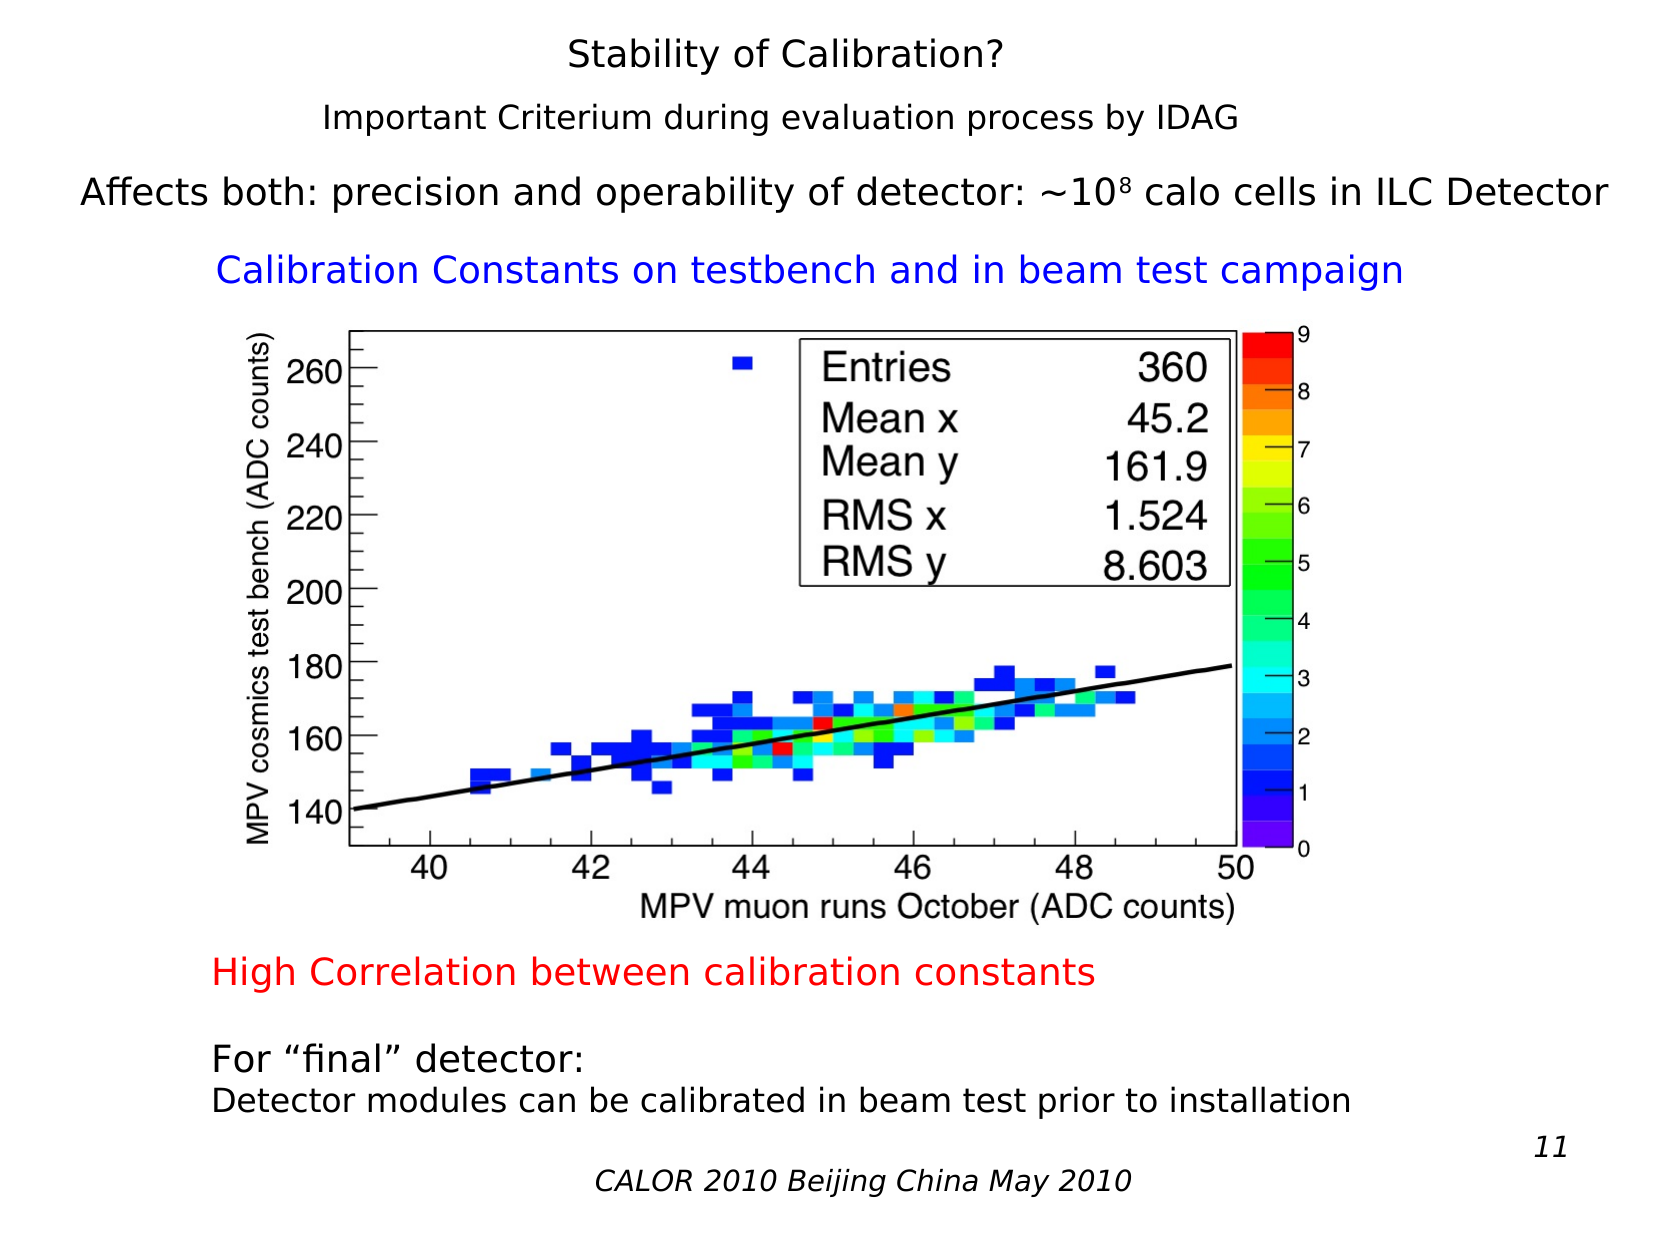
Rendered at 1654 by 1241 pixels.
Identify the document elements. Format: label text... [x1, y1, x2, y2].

text_box Affects both: precision and operability of detector: ~108 calo cells in ILC Detector [65, 163, 1604, 224]
text_box High Correlation between calibration constants For “final” detector: Detector modules can be calibrated in beam test prior to installation [196, 943, 1347, 1128]
picture [216, 319, 1351, 943]
text_box Calibration Constants on testbench and in beam test campaign [200, 241, 1396, 300]
text_box Stability of Calibration? [552, 25, 1011, 84]
text_box Important Criterium during evaluation process by IDAG [307, 91, 1240, 145]
